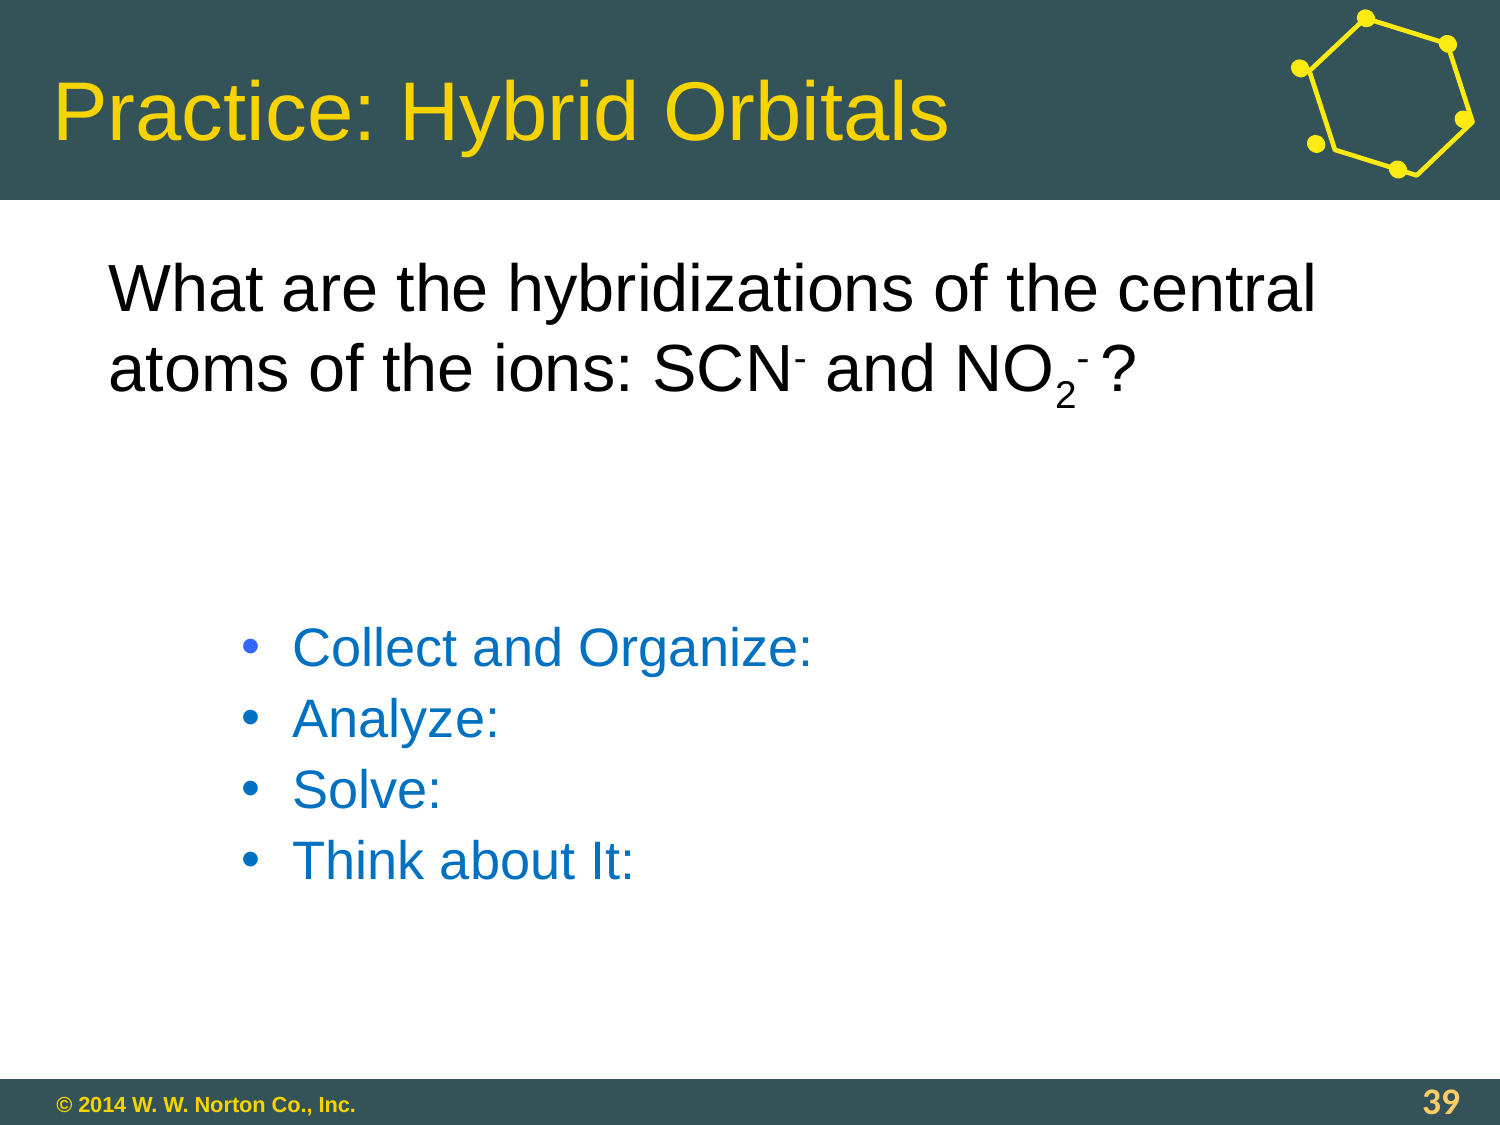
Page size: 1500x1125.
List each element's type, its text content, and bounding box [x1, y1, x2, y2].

text_box Collect and Organize: Analyze: Solve: Think about It: [187, 612, 994, 899]
list What are the hybridizations of the central atoms of the ions: SCN- and NO2- ? [37, 237, 1463, 975]
slide_number <number> [1400, 1073, 1475, 1125]
title Practice: Hybrid Orbitals [37, 19, 1118, 195]
